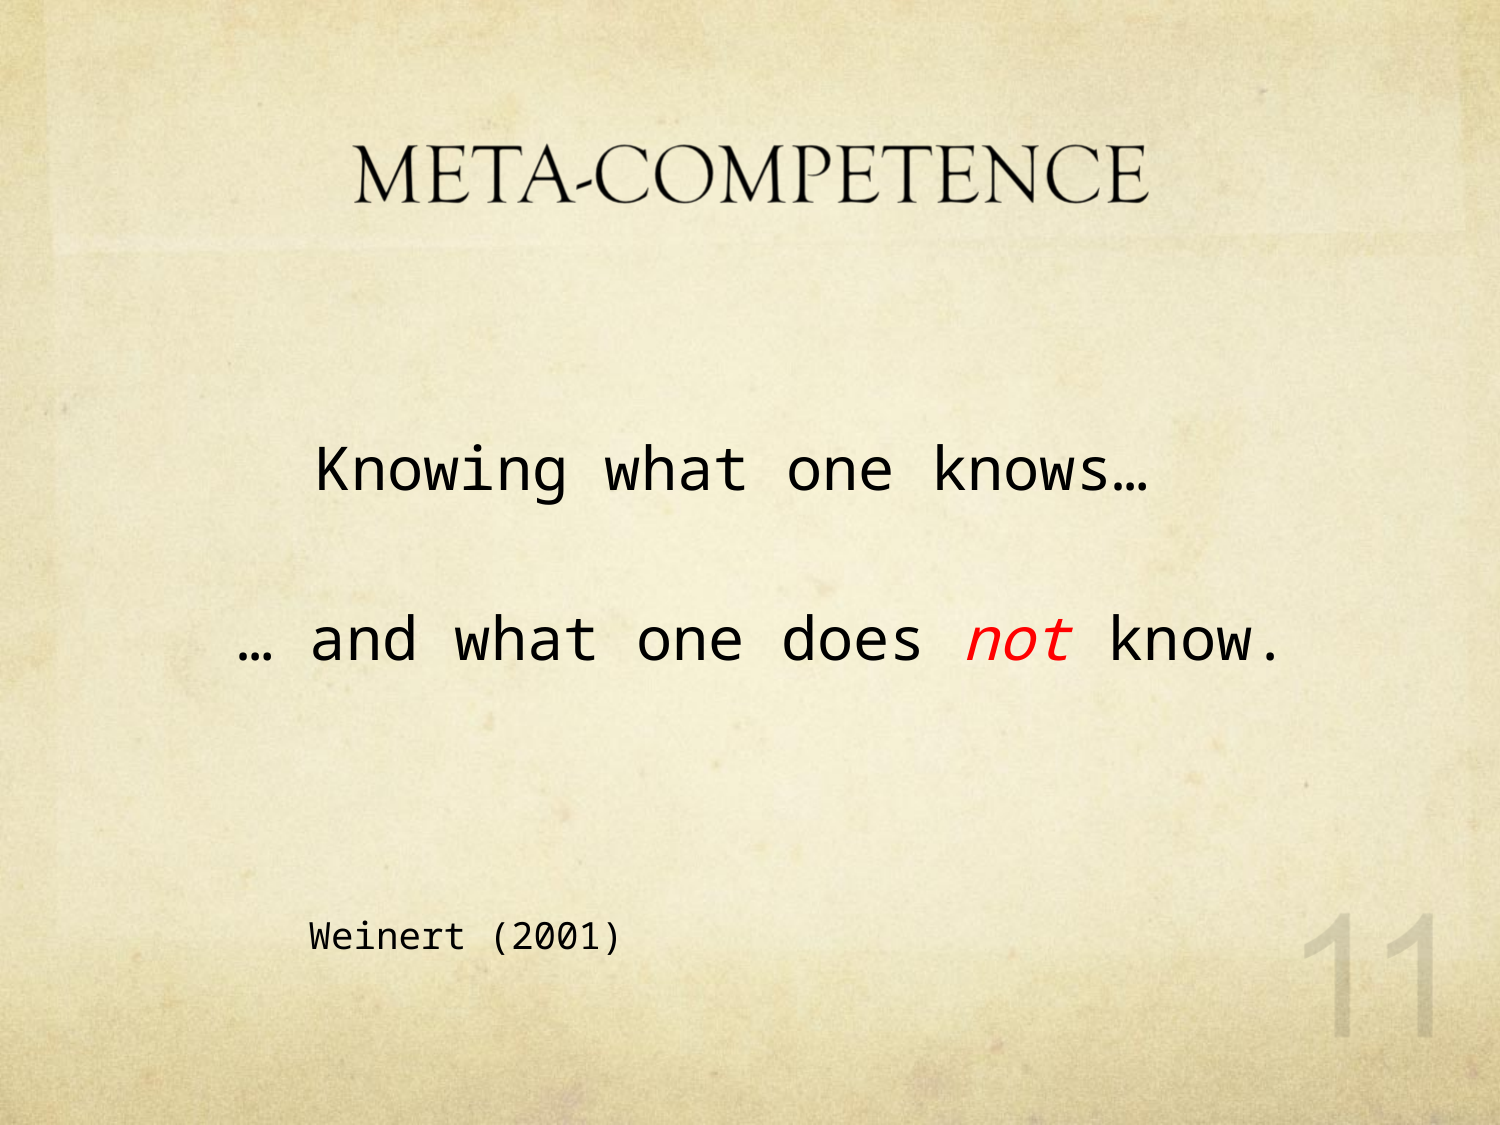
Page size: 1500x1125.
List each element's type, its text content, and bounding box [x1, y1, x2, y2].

text_box [75, 75, 1426, 264]
list Knowing what one knows… … and what one does not know. Weinert (2001) [150, 284, 1350, 1012]
picture [0, 0, 1500, 1125]
